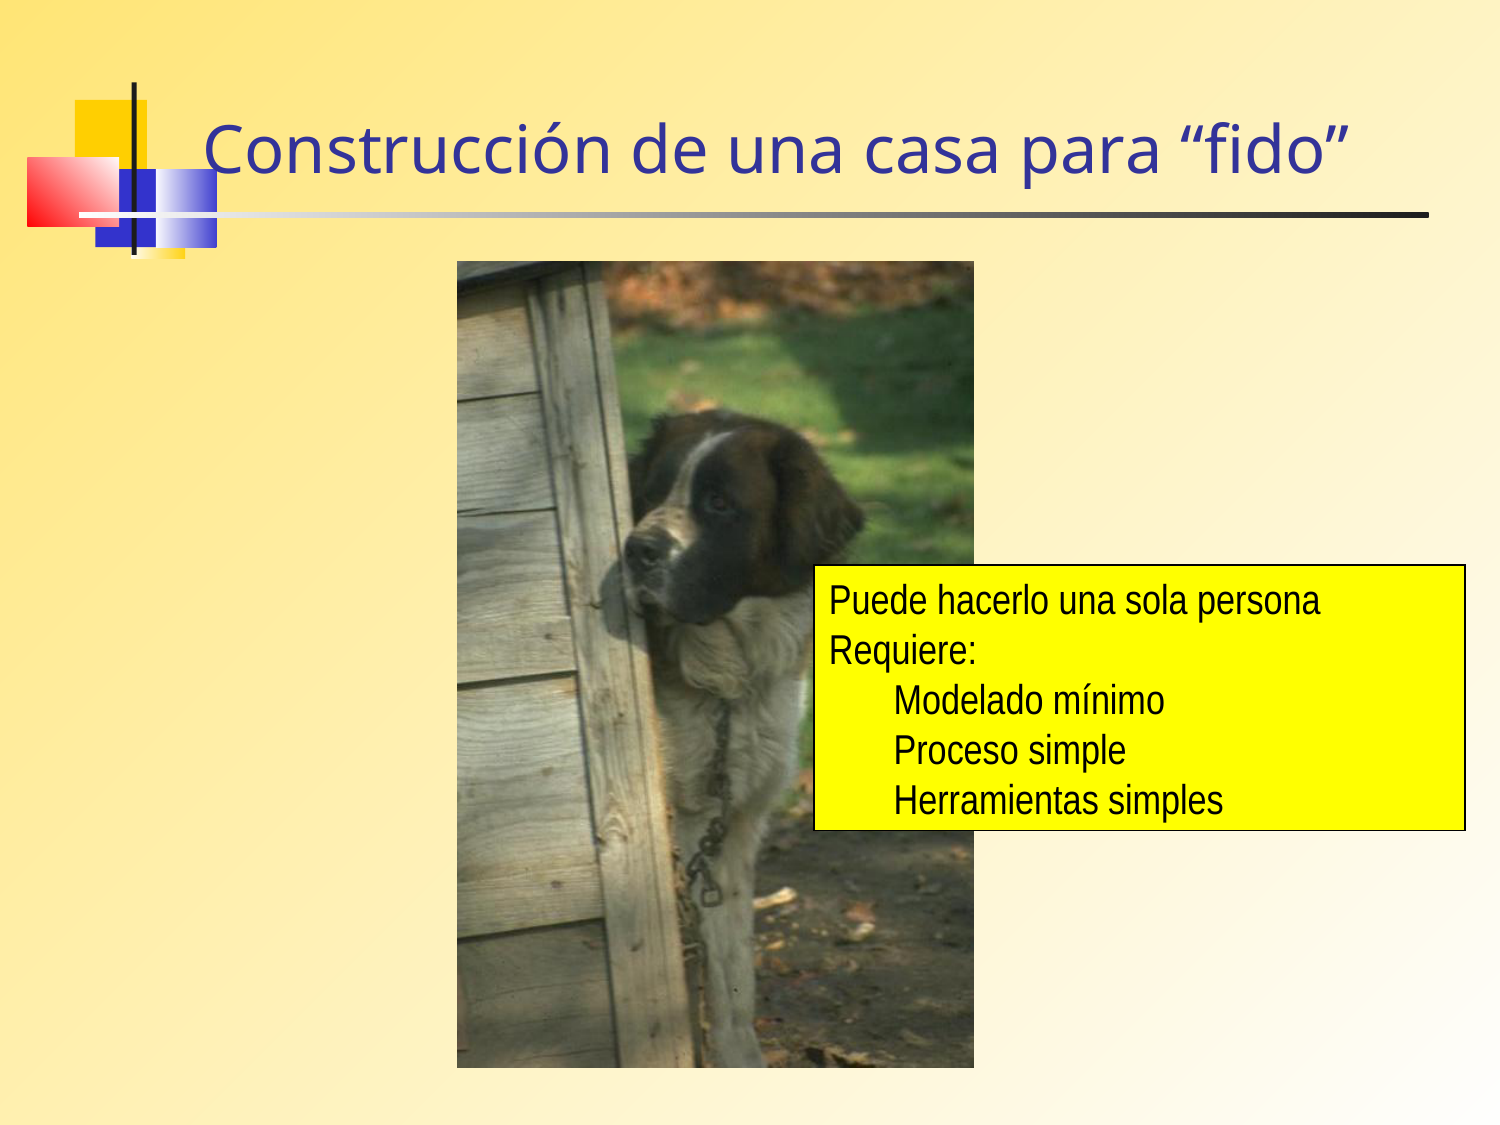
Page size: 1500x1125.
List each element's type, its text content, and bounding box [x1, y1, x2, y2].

text_box Puede hacerlo una sola persona Requiere: Modelado mínimo Proceso simple Herramientas simples [814, 564, 1465, 831]
title Construcción de una casa para “fido” [187, 24, 1466, 201]
picture [457, 261, 974, 1068]
